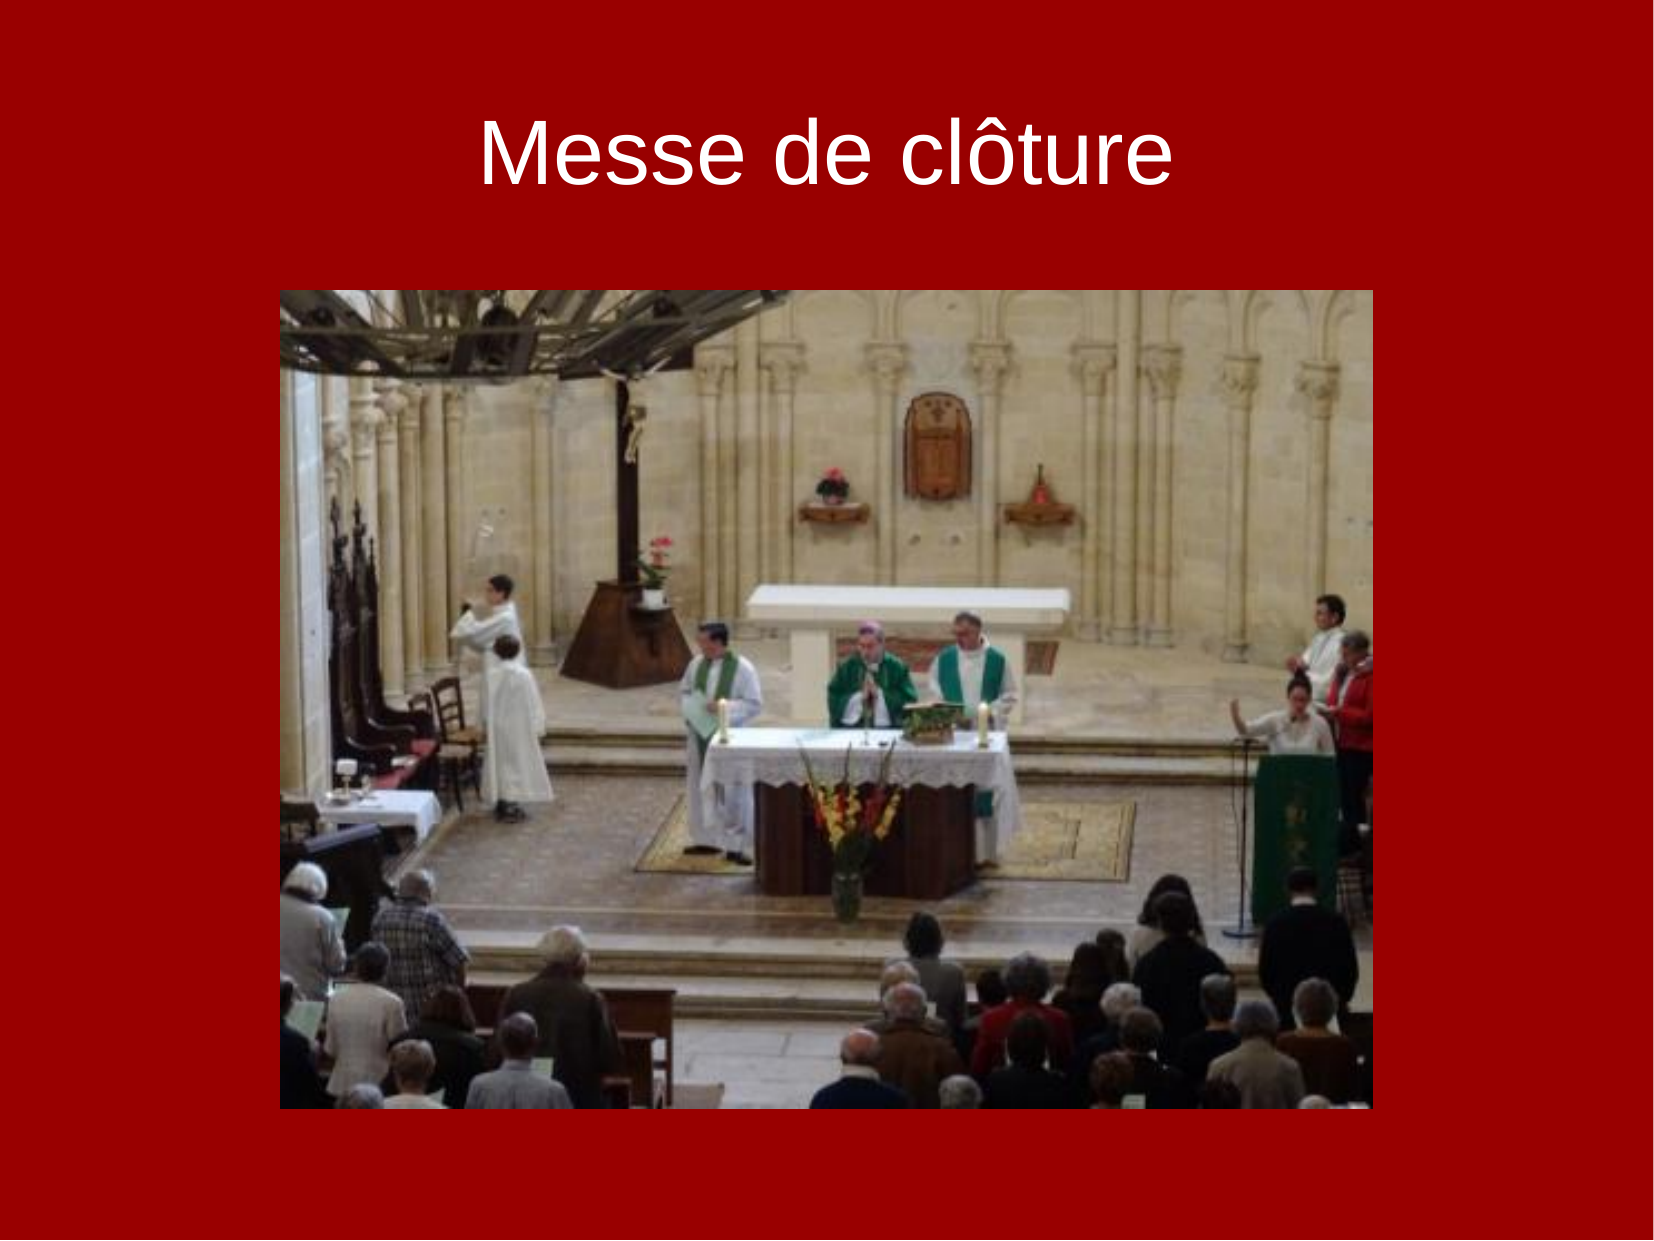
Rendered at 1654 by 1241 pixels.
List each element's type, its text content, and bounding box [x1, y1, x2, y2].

title Messe de clôture [82, 49, 1571, 257]
picture [280, 290, 1373, 1109]
